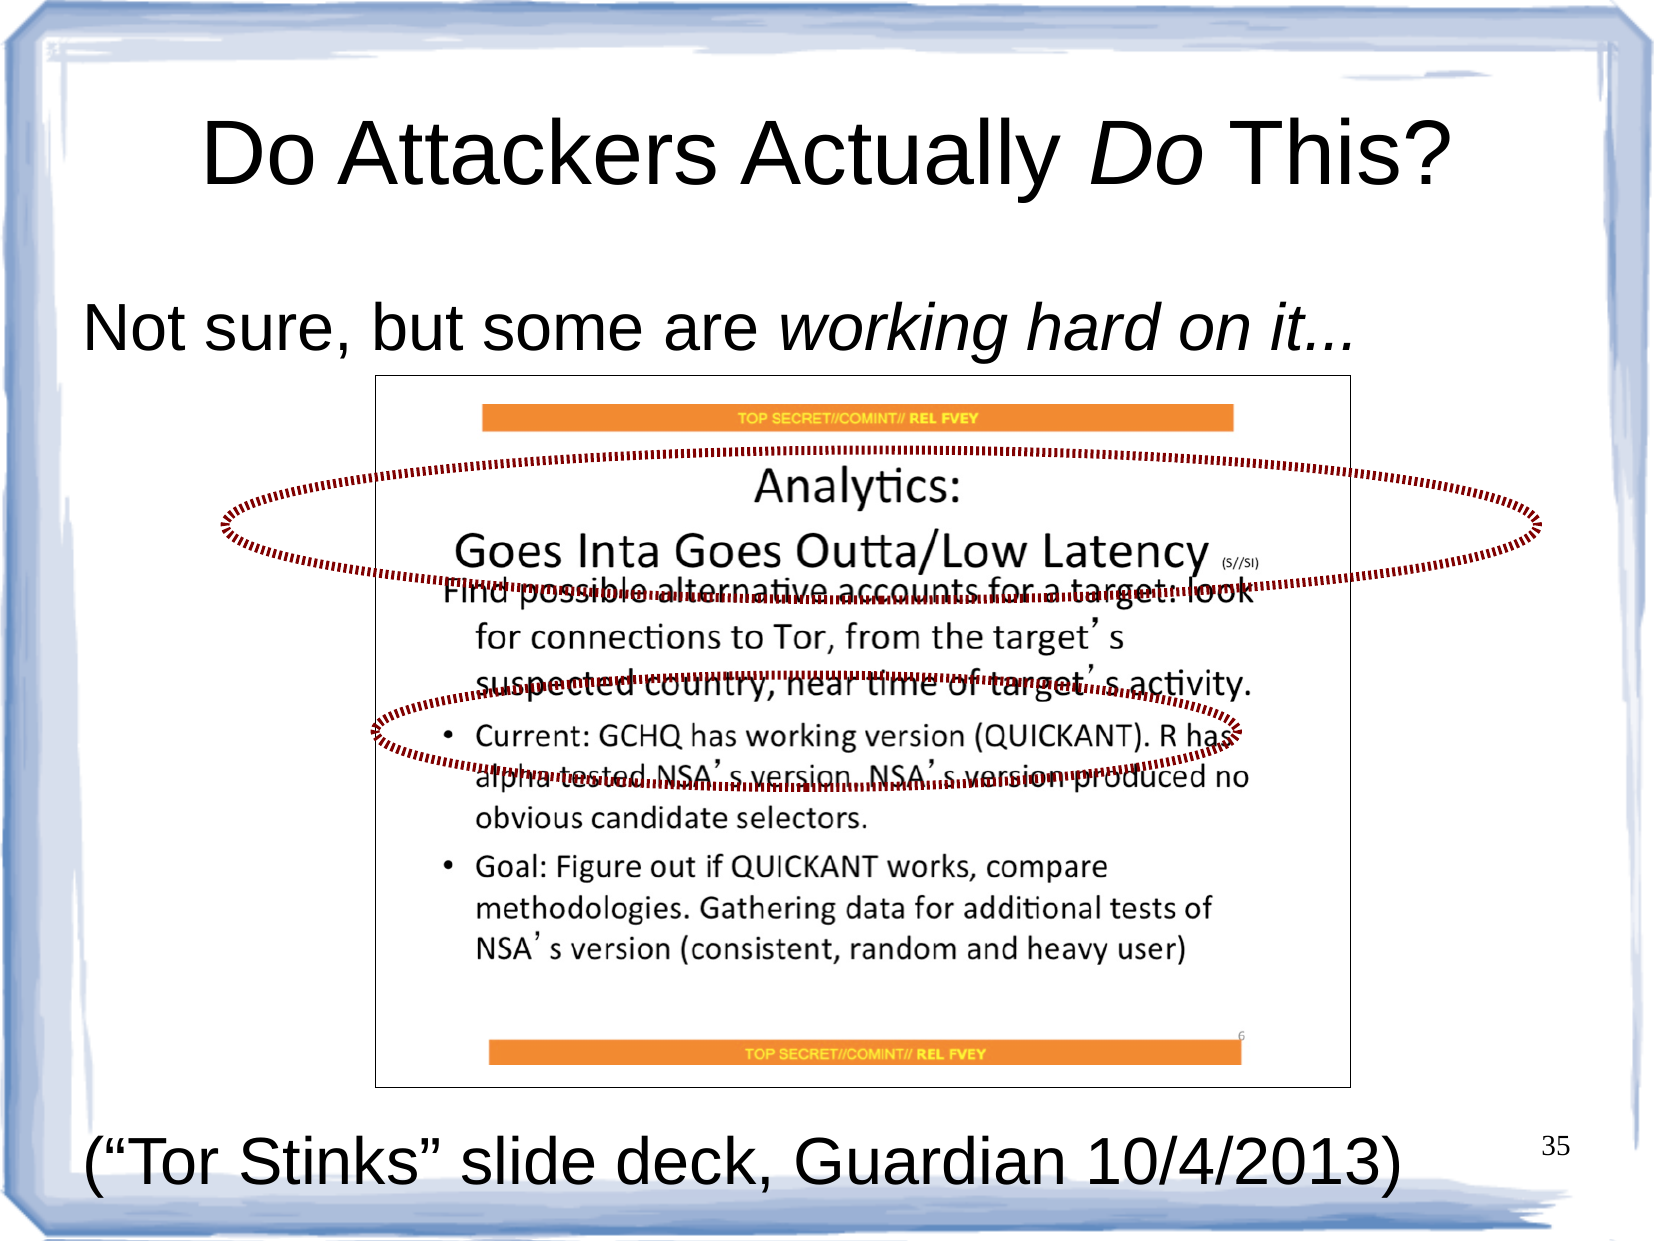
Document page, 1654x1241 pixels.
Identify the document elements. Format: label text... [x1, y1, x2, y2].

picture [0, 0, 1654, 1241]
title Do Attackers Actually Do This? [82, 49, 1571, 257]
list Not sure, but some are working hard on it... (“Tor Stinks” slide deck, Guardian 10/4/2013) [82, 290, 1571, 1197]
